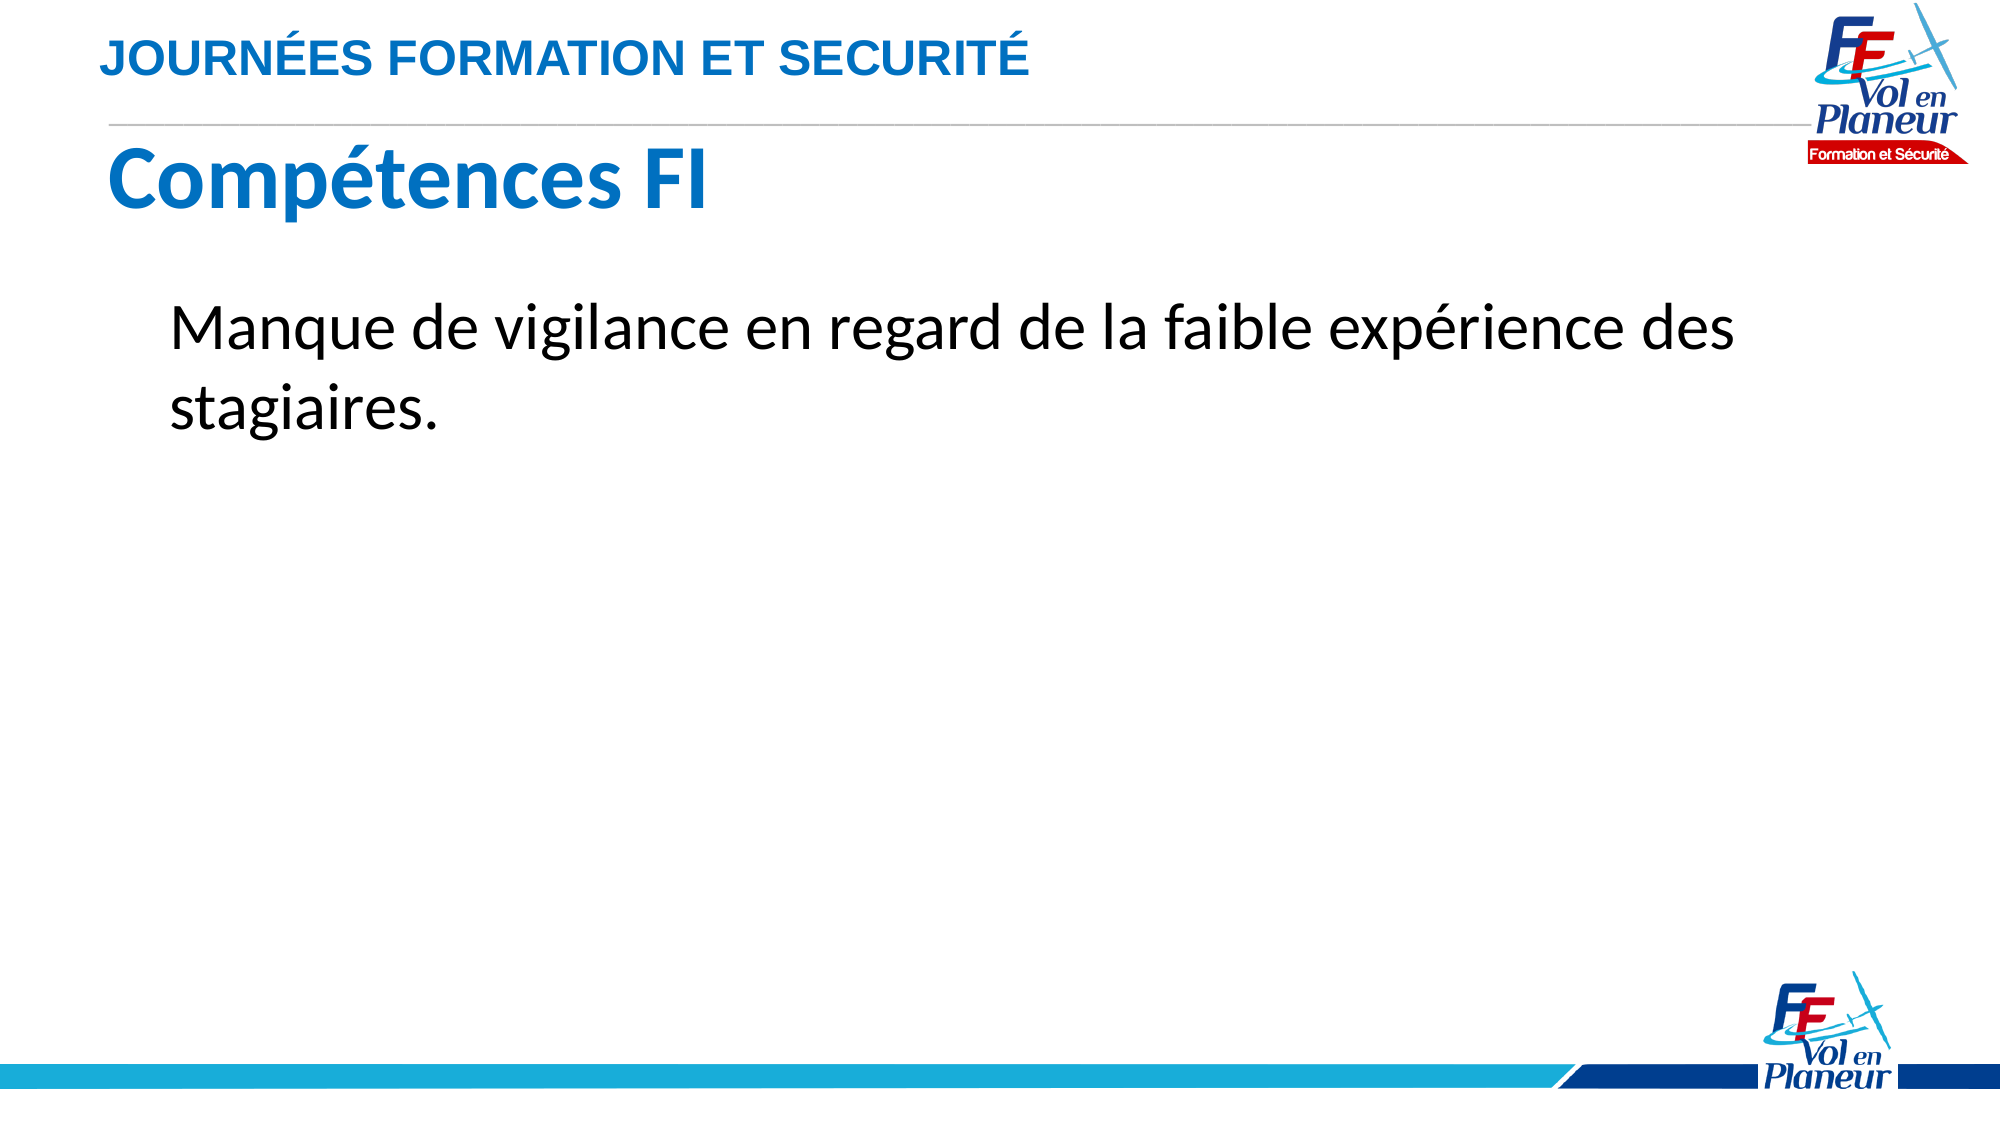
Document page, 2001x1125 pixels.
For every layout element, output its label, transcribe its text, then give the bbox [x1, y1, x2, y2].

picture [0, 959, 2000, 1125]
picture [1759, 2, 2000, 165]
text_box Manque de vigilance en regard de la faible expérience des stagiaires. [154, 276, 1874, 529]
list JOURNÉES FORMATION ET SECURITÉ [70, 24, 1547, 93]
text_box Compétences FI [93, 109, 1790, 234]
